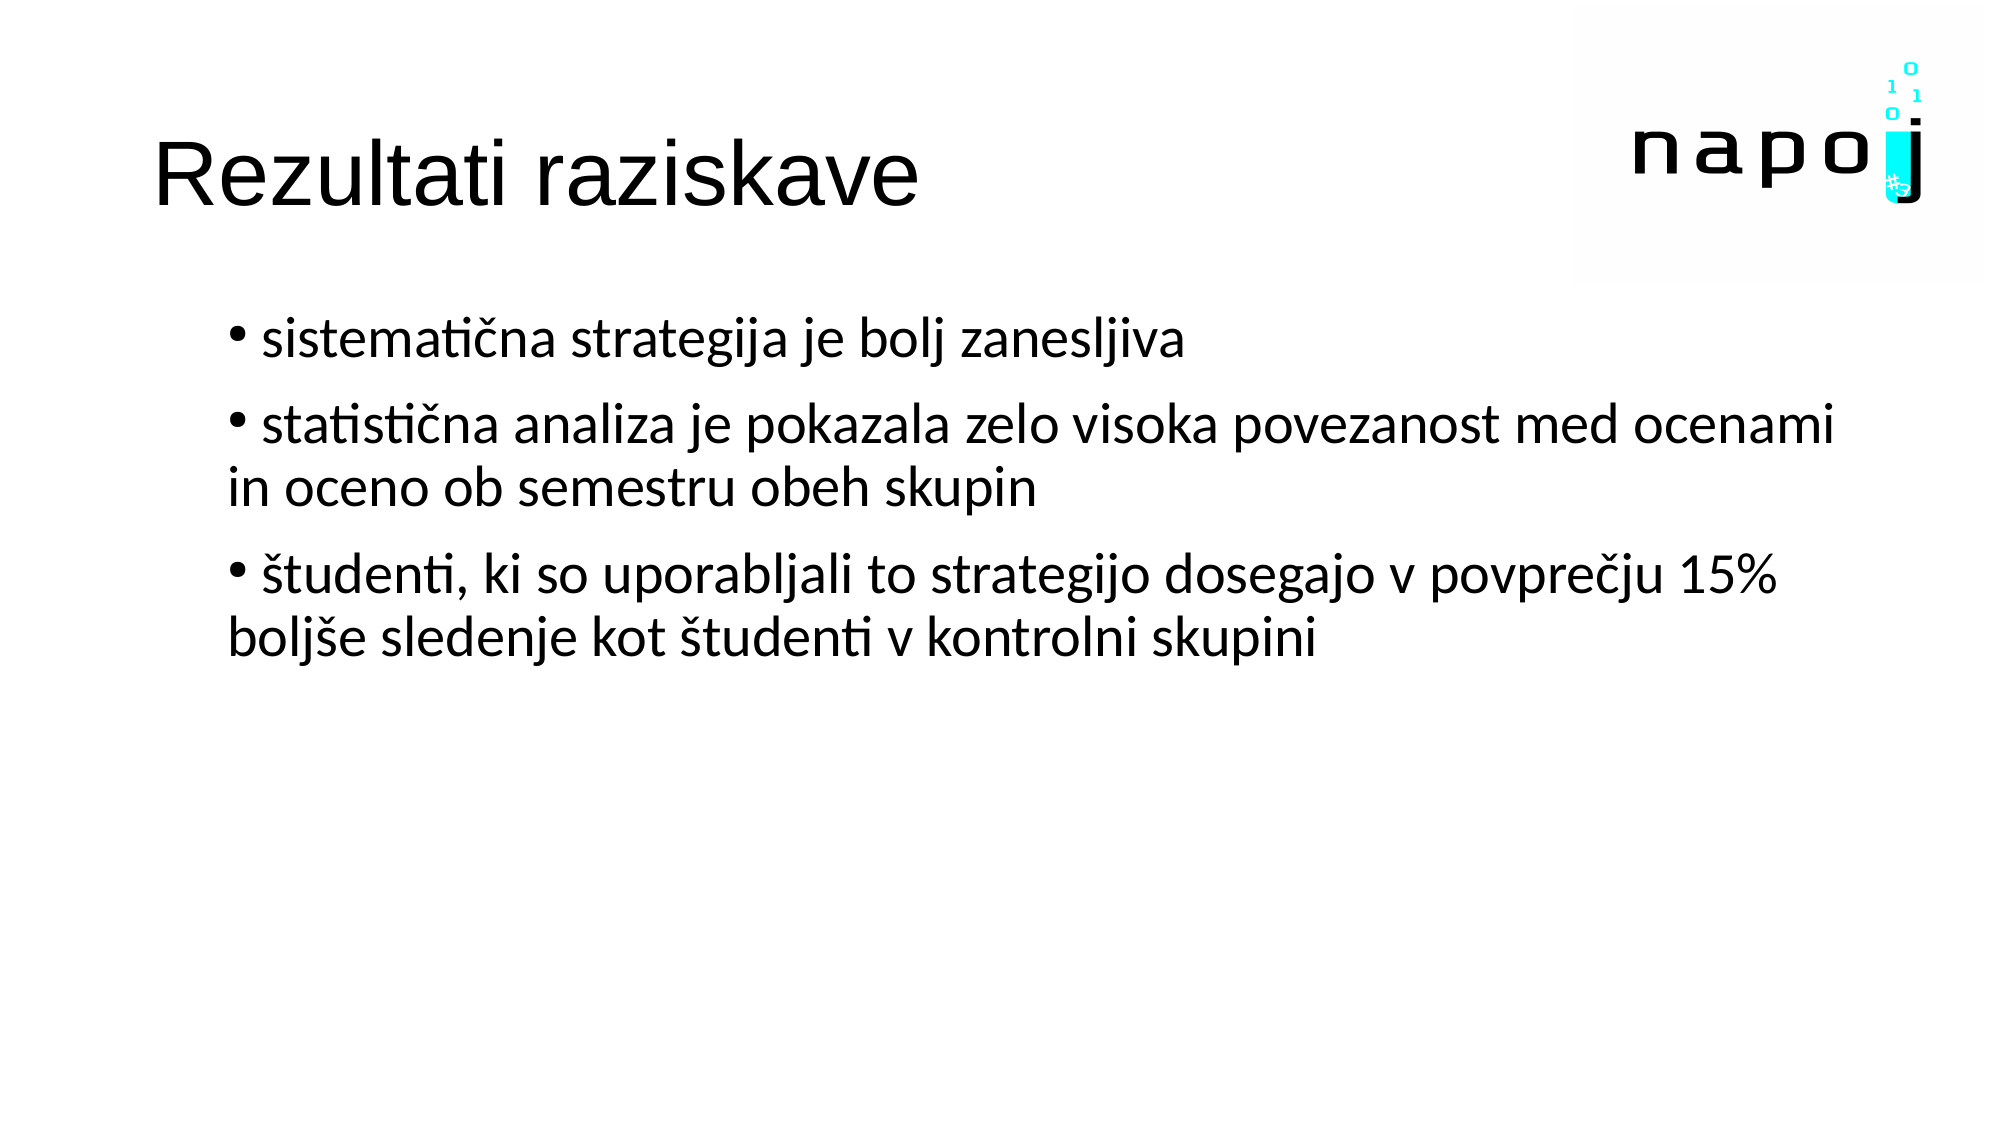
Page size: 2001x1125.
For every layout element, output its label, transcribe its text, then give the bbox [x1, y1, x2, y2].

list sistematična strategija je bolj zanesljiva statistična analiza je pokazala zelo visoka povezanost med ocenami in oceno ob semestru obeh skupin študenti, ki so uporabljali to strategijo dosegajo v povprečju 15% boljše sledenje kot študenti v kontrolni skupini [137, 299, 1863, 1014]
title Rezultati raziskave [137, 59, 1863, 278]
picture [1572, 4, 1985, 286]
